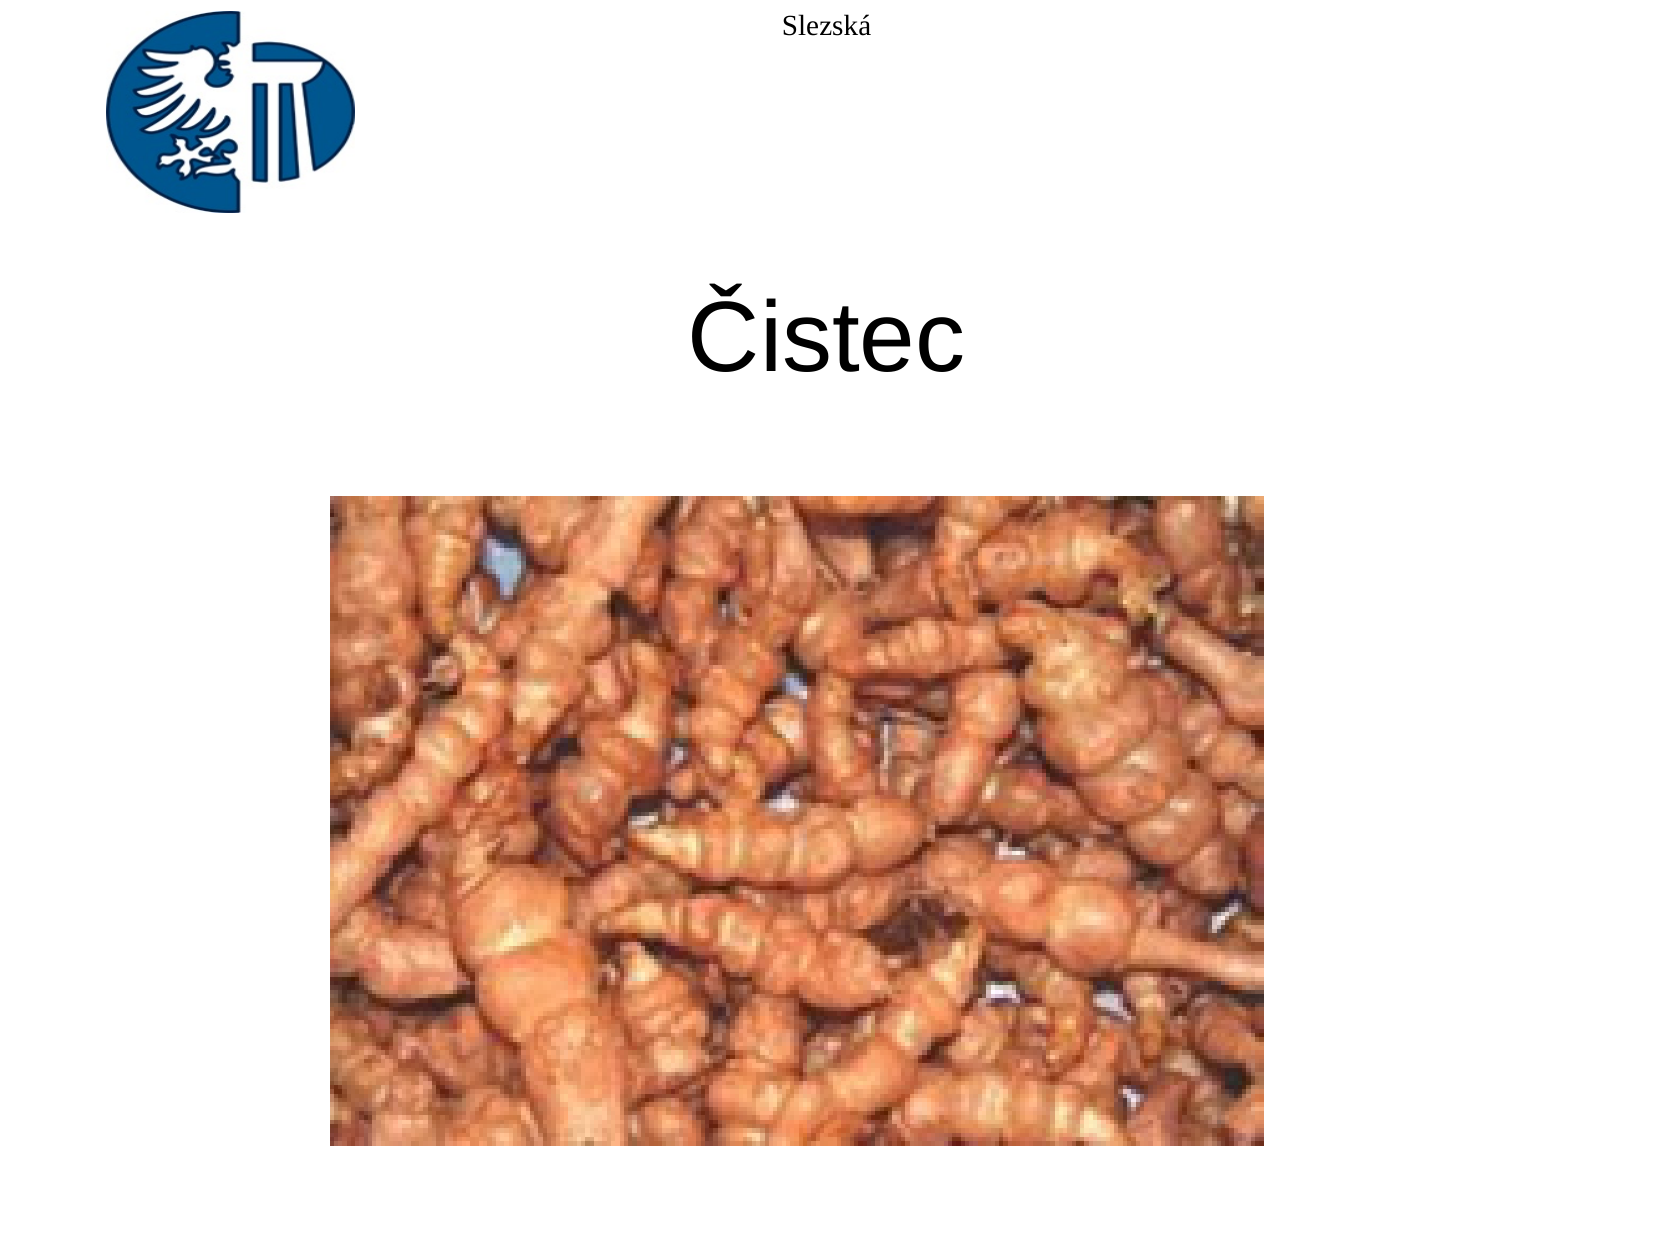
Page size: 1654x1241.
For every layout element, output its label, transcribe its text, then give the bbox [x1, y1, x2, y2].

title Čistec [82, 171, 1571, 502]
picture [106, 11, 355, 171]
picture [330, 496, 1264, 1146]
